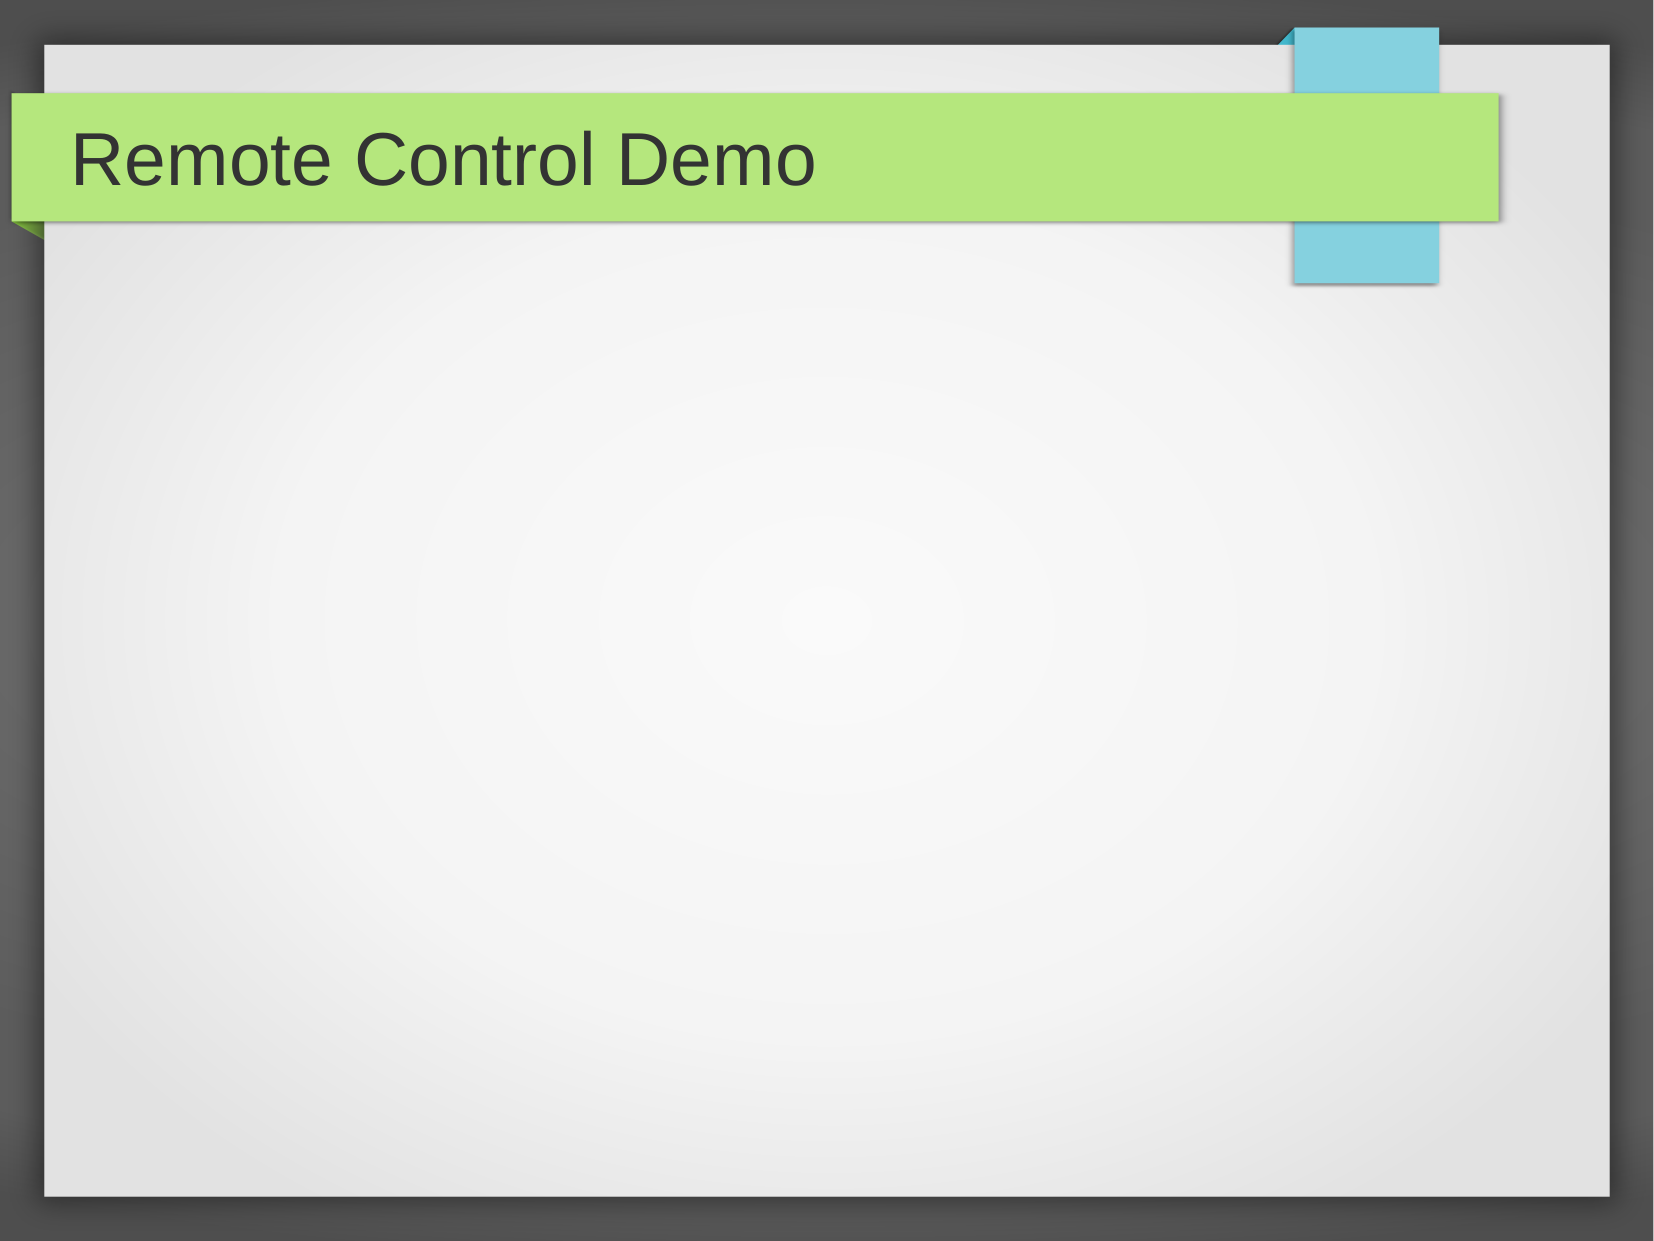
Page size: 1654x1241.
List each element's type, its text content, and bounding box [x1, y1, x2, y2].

picture [0, 0, 1654, 1241]
title Remote Control Demo [70, 106, 1229, 213]
